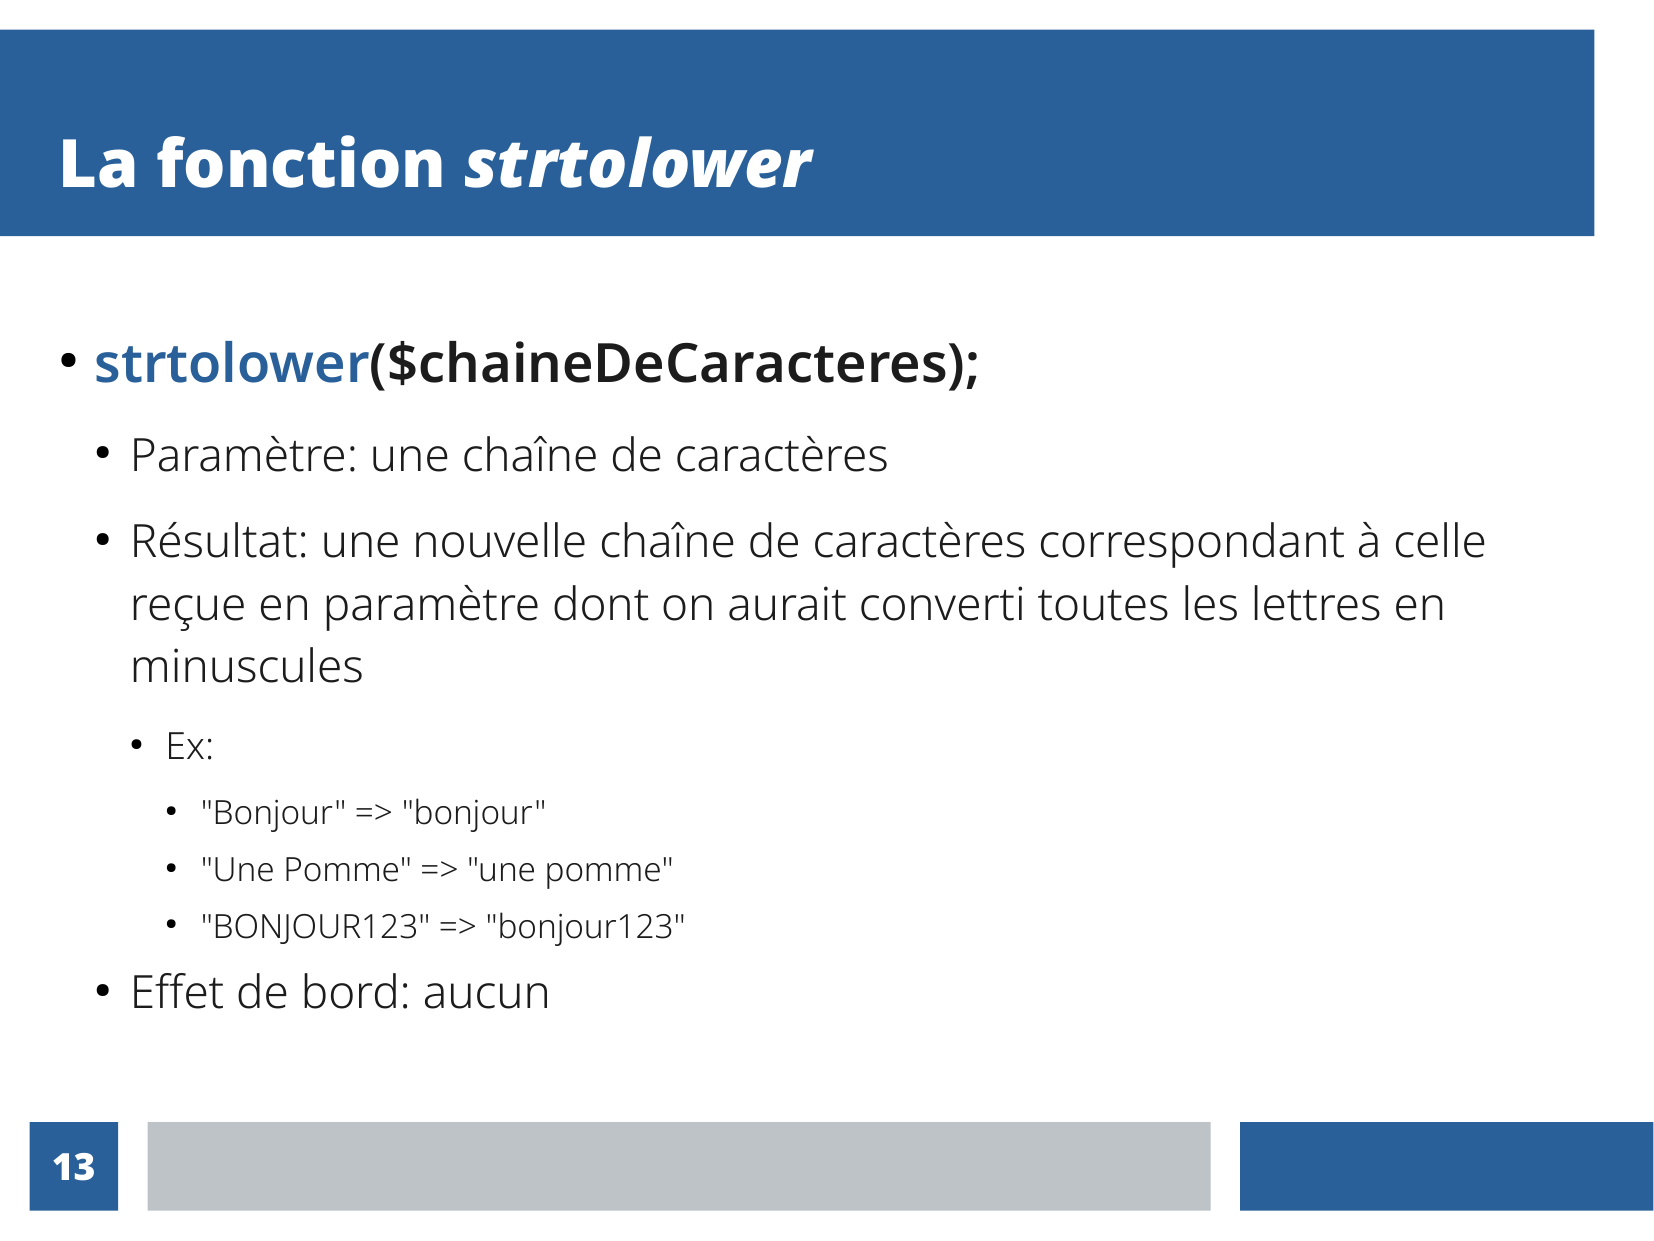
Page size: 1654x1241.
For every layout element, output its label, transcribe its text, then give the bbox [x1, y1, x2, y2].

list strtolower($chaineDeCaracteres); Paramètre: une chaîne de caractères Résultat: une nouvelle chaîne de caractères correspondant à celle reçue en paramètre dont on aurait converti toutes les lettres en minuscules Ex: "Bonjour" => "bonjour" "Une Pomme" => "une pomme" "BONJOUR123" => "bonjour123" Effet de bord: aucun [59, 324, 1565, 1093]
title La fonction strtolower [59, 59, 1595, 207]
